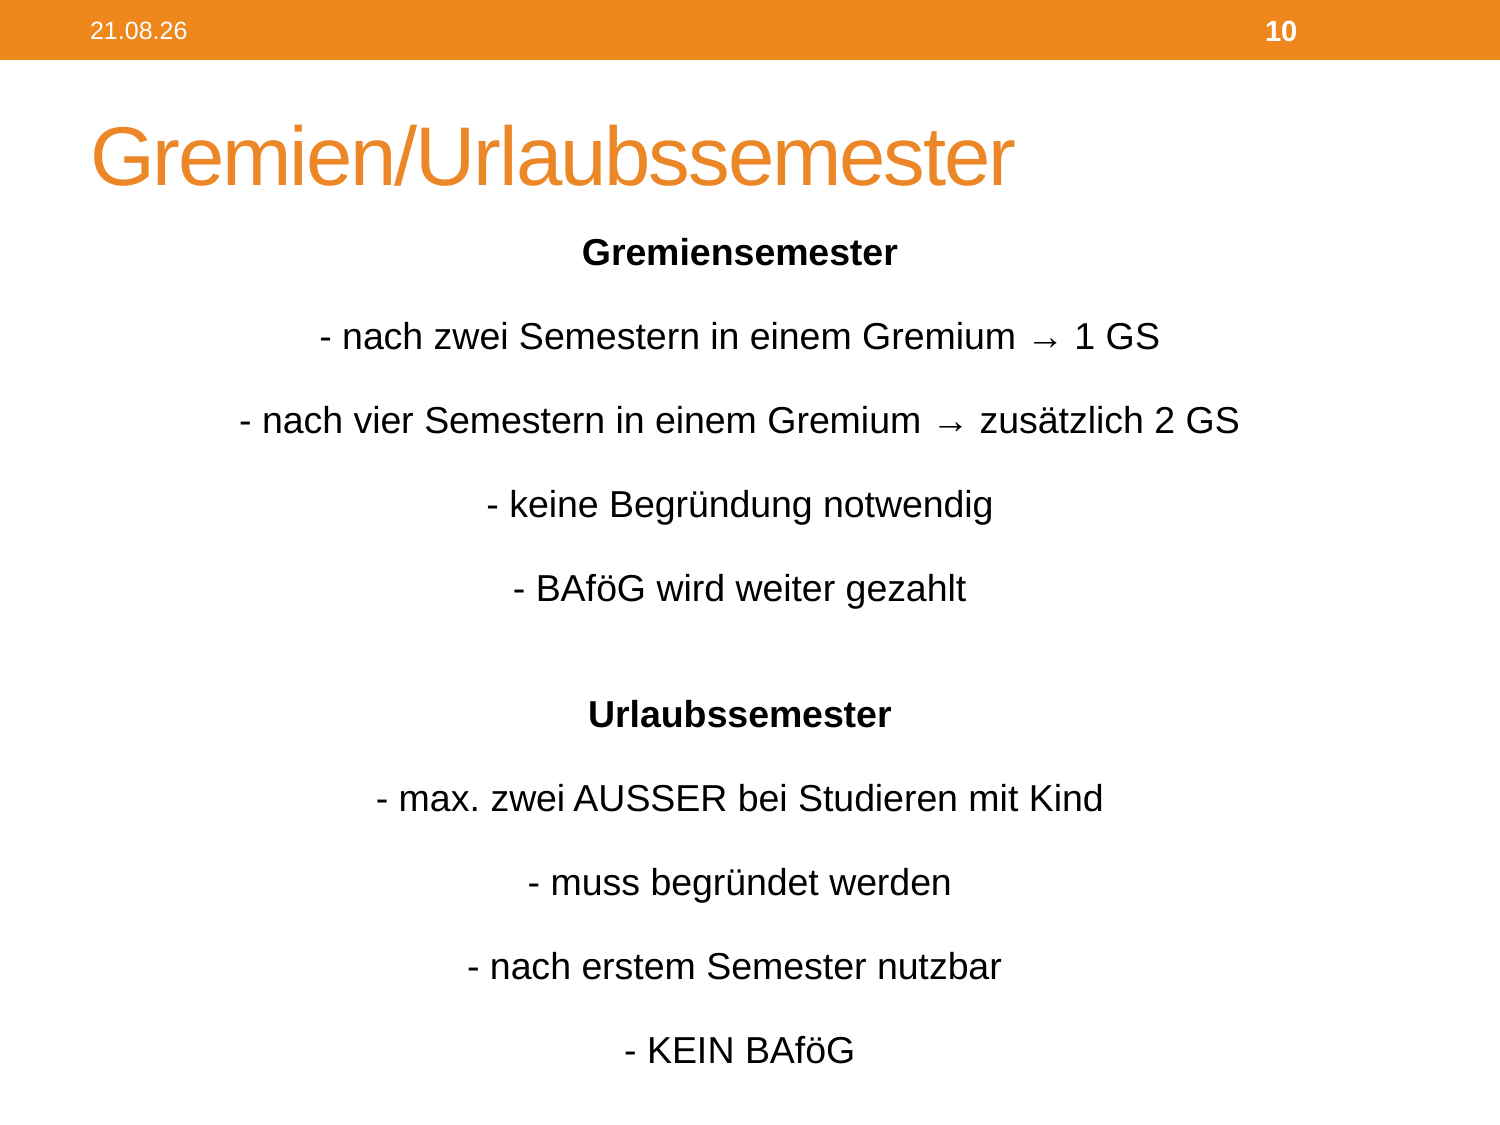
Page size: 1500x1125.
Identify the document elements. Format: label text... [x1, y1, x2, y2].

title Gremien/Urlaubssemester [75, 70, 1425, 234]
slide_number <Foliennummer> [1250, 3, 1425, 57]
text_box Gremiensemester - nach zwei Semestern in einem Gremium → 1 GS - nach vier Semestern in einem Gremium → zusätzlich 2 GS - keine Begründung notwendig - BAföG wird weiter gezahlt Urlaubssemester - max. zwei AUSSER bei Studieren mit Kind - muss begründet werden - nach erstem Semester nutzbar - KEIN BAföG [224, 224, 1256, 1080]
slide_number 03.10.16 [75, 3, 550, 57]
